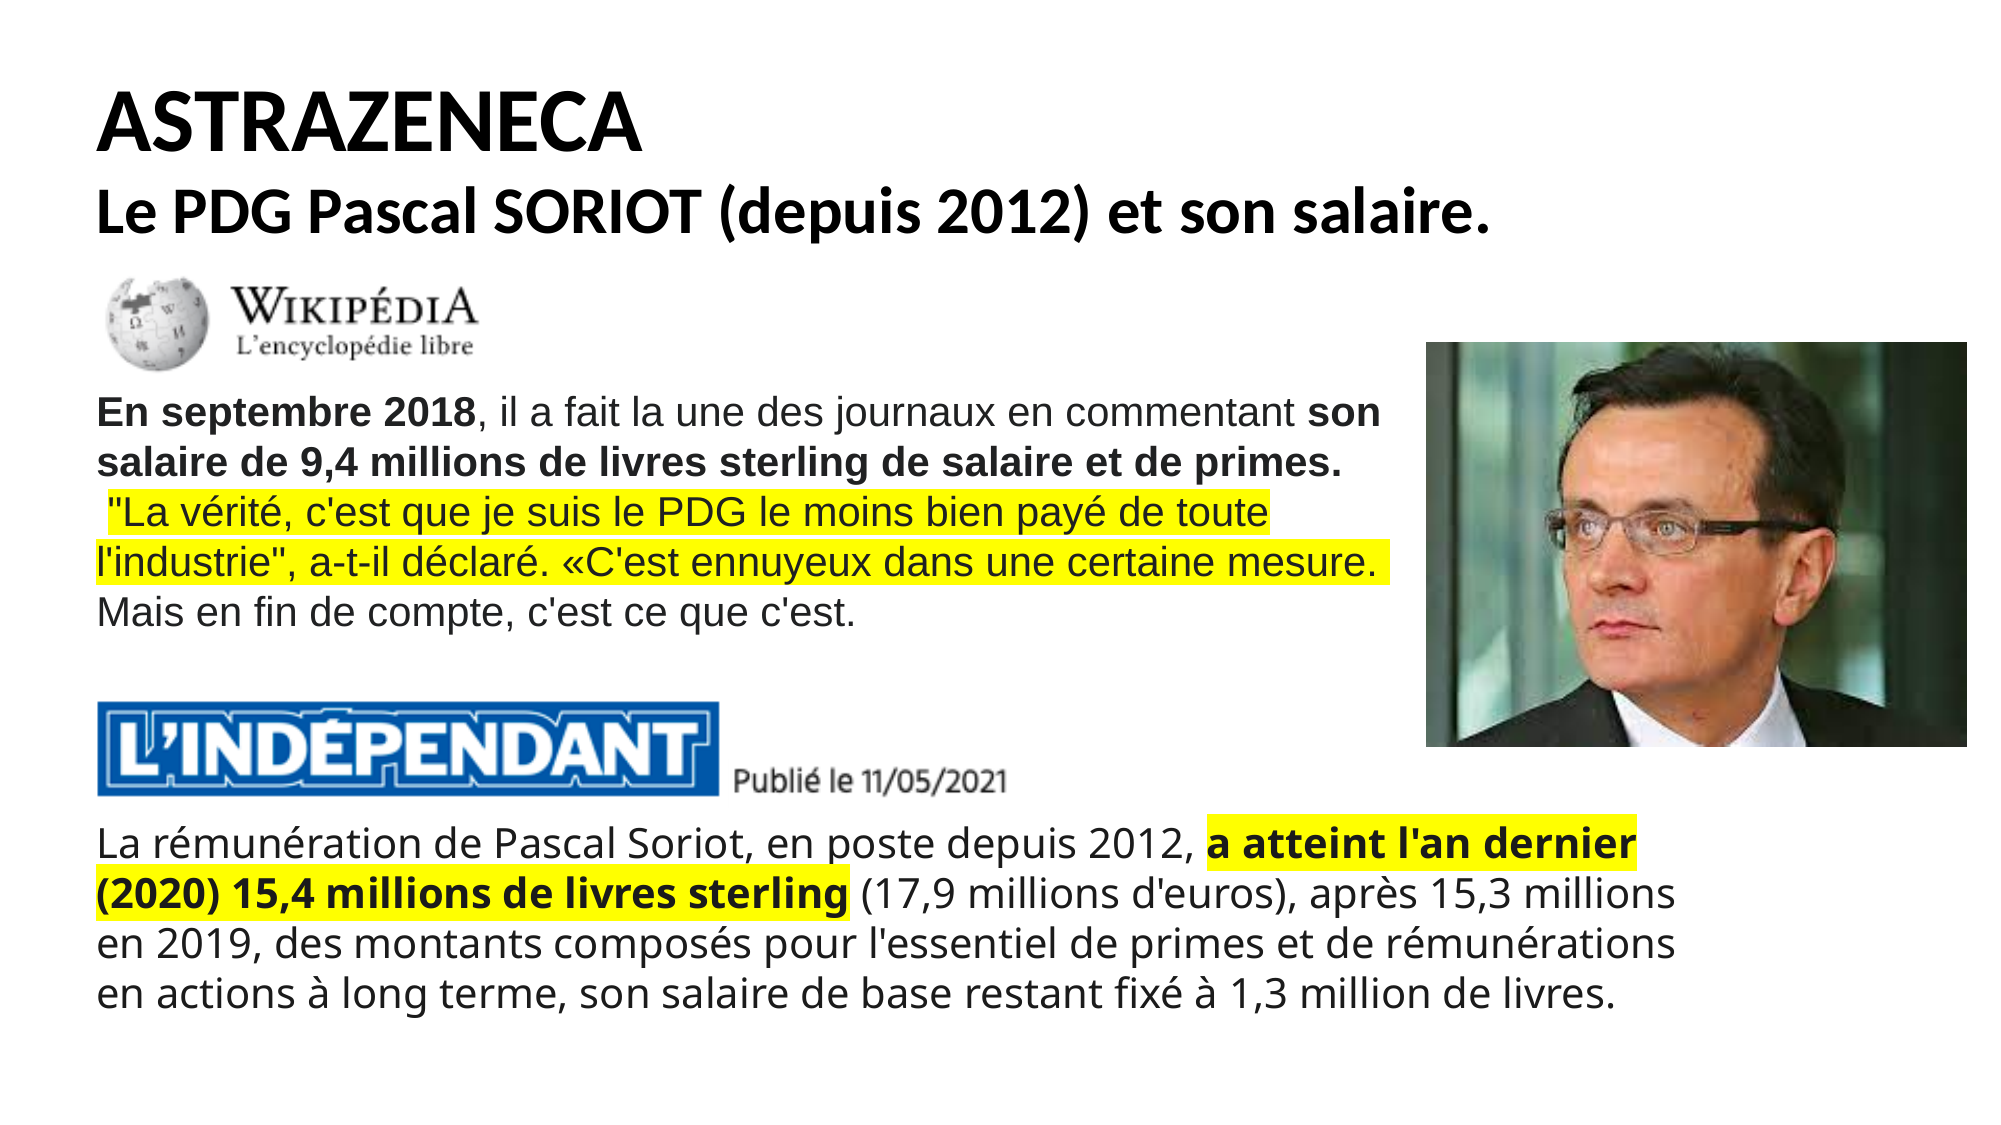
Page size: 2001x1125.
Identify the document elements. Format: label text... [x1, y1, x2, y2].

picture [94, 696, 1015, 808]
text_box Le PDG Pascal SORIOT (depuis 2012) et son salaire. [81, 159, 1508, 254]
text_box En septembre 2018, il a fait la une des journaux en commentant son salaire de 9,4 millions de livres sterling de salaire et de primes. "La vérité, c'est que je suis le PDG le moins bien payé de toute l'industrie", a-t-il déclaré. «C'est ennuyeux dans une certaine mesure. Mais en fin de compte, c'est ce que c'est. [81, 377, 1439, 643]
title ASTRAZENECA [81, 58, 679, 159]
picture [81, 258, 494, 386]
picture [1426, 342, 1967, 747]
text_box La rémunération de Pascal Soriot, en poste depuis 2012, a atteint l'an dernier (2020) 15,4 millions de livres sterling (17,9 millions d'euros), après 15,3 millions en 2019, des montants composés pour l'essentiel de primes et de rémunérations en actions à long terme, son salaire de base restant fixé à 1,3 million de livres. [81, 809, 1724, 1075]
